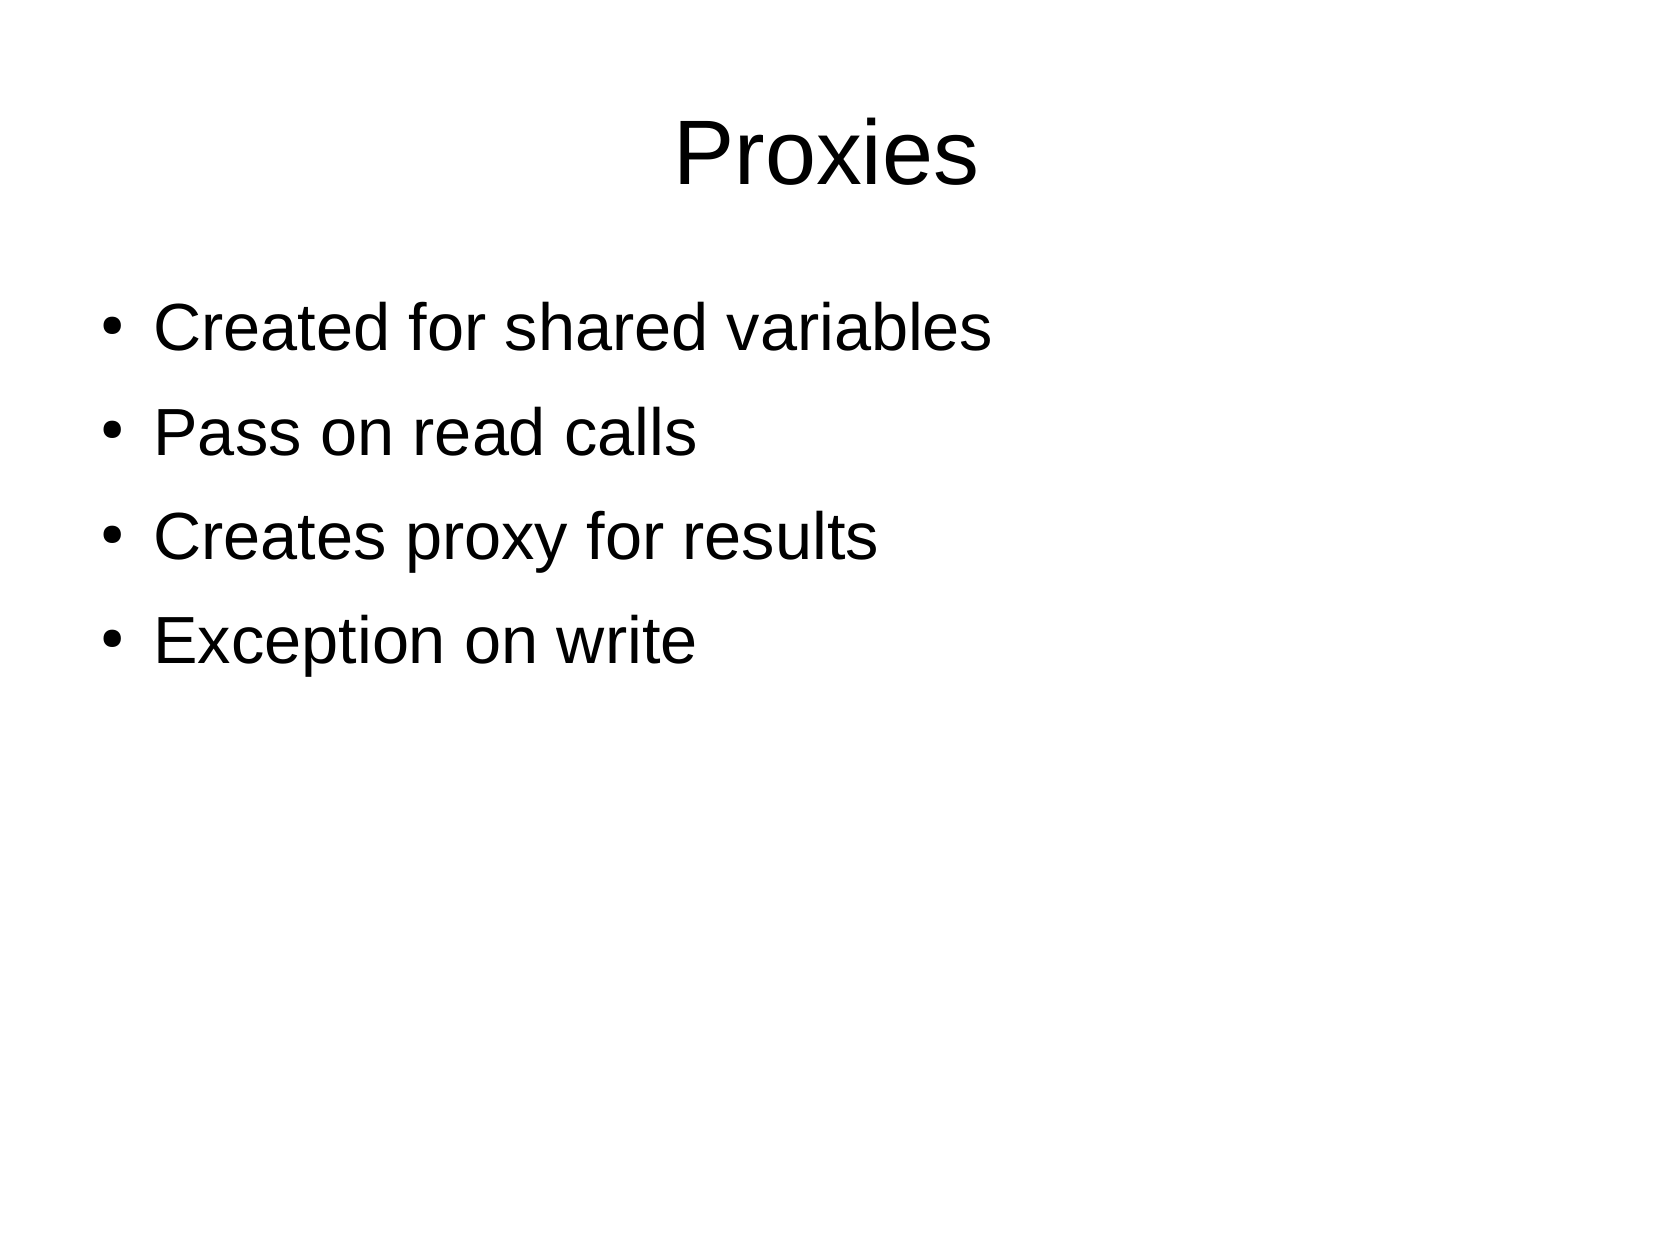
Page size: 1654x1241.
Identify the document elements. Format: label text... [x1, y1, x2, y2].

list Created for shared variables Pass on read calls Creates proxy for results Exception on write [82, 290, 1571, 1010]
title Proxies [82, 49, 1571, 257]
